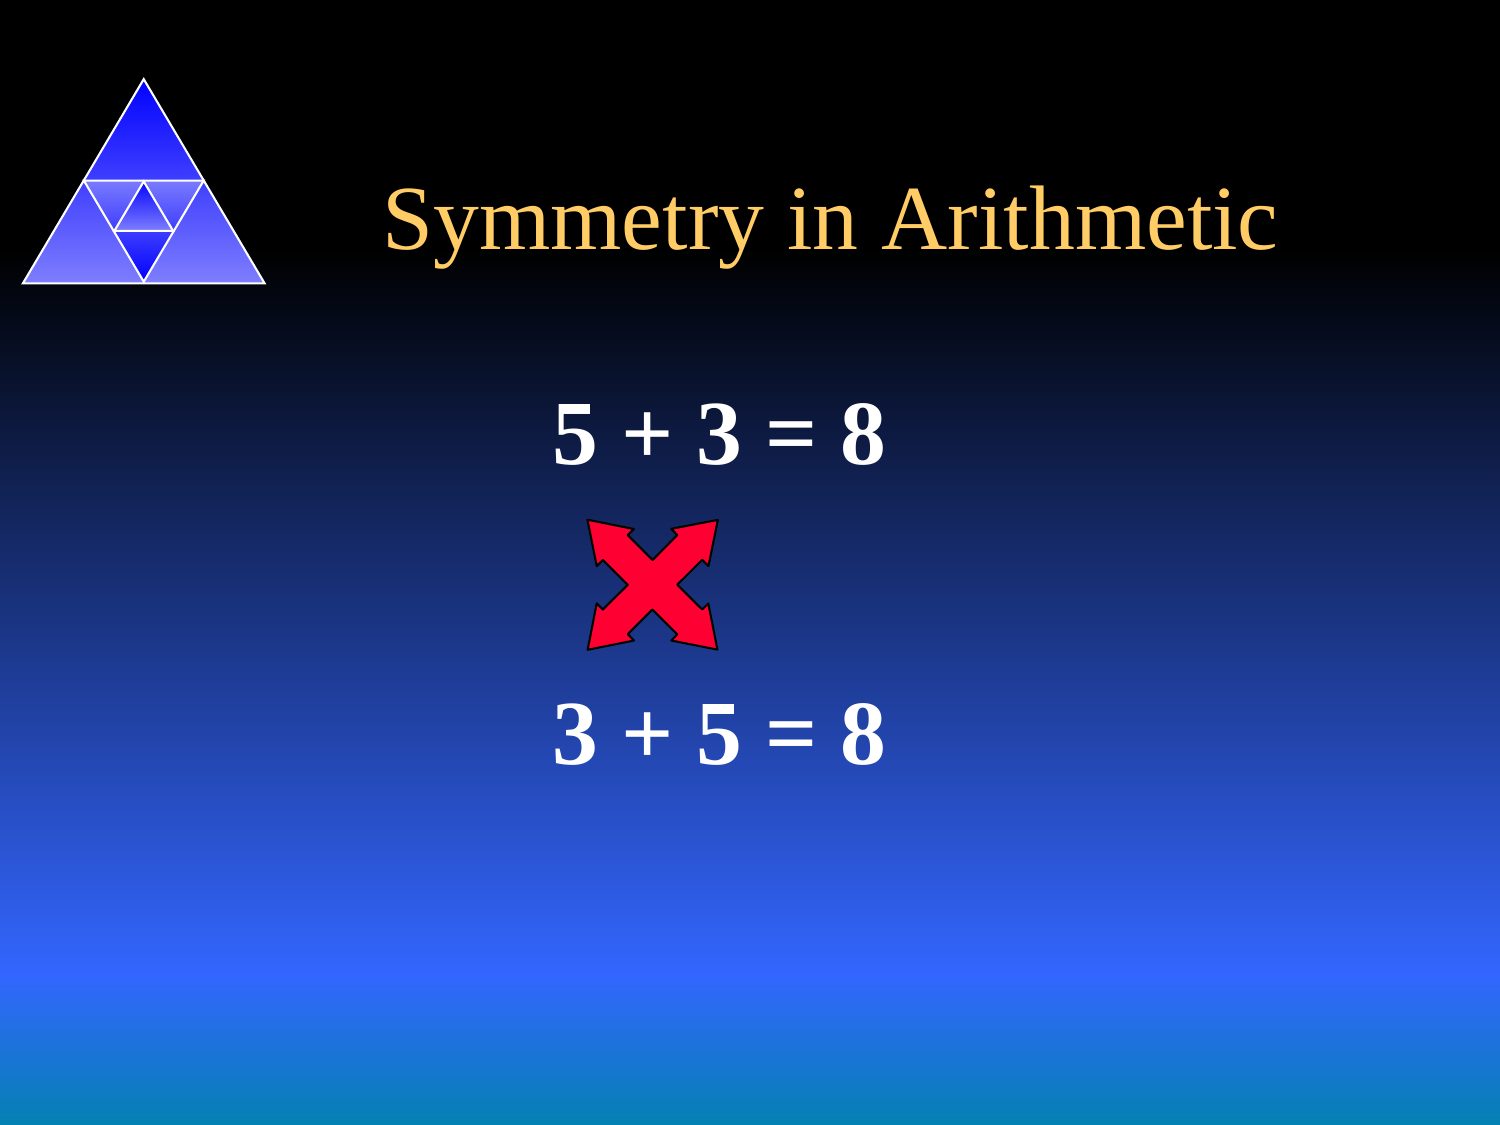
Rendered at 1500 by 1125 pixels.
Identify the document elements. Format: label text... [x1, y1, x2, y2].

text_box 3 + 5 = 8 [537, 675, 988, 792]
title Symmetry in Arithmetic [275, 124, 1388, 313]
text_box [587, 519, 718, 650]
text_box 5 + 3 = 8 [537, 375, 988, 492]
